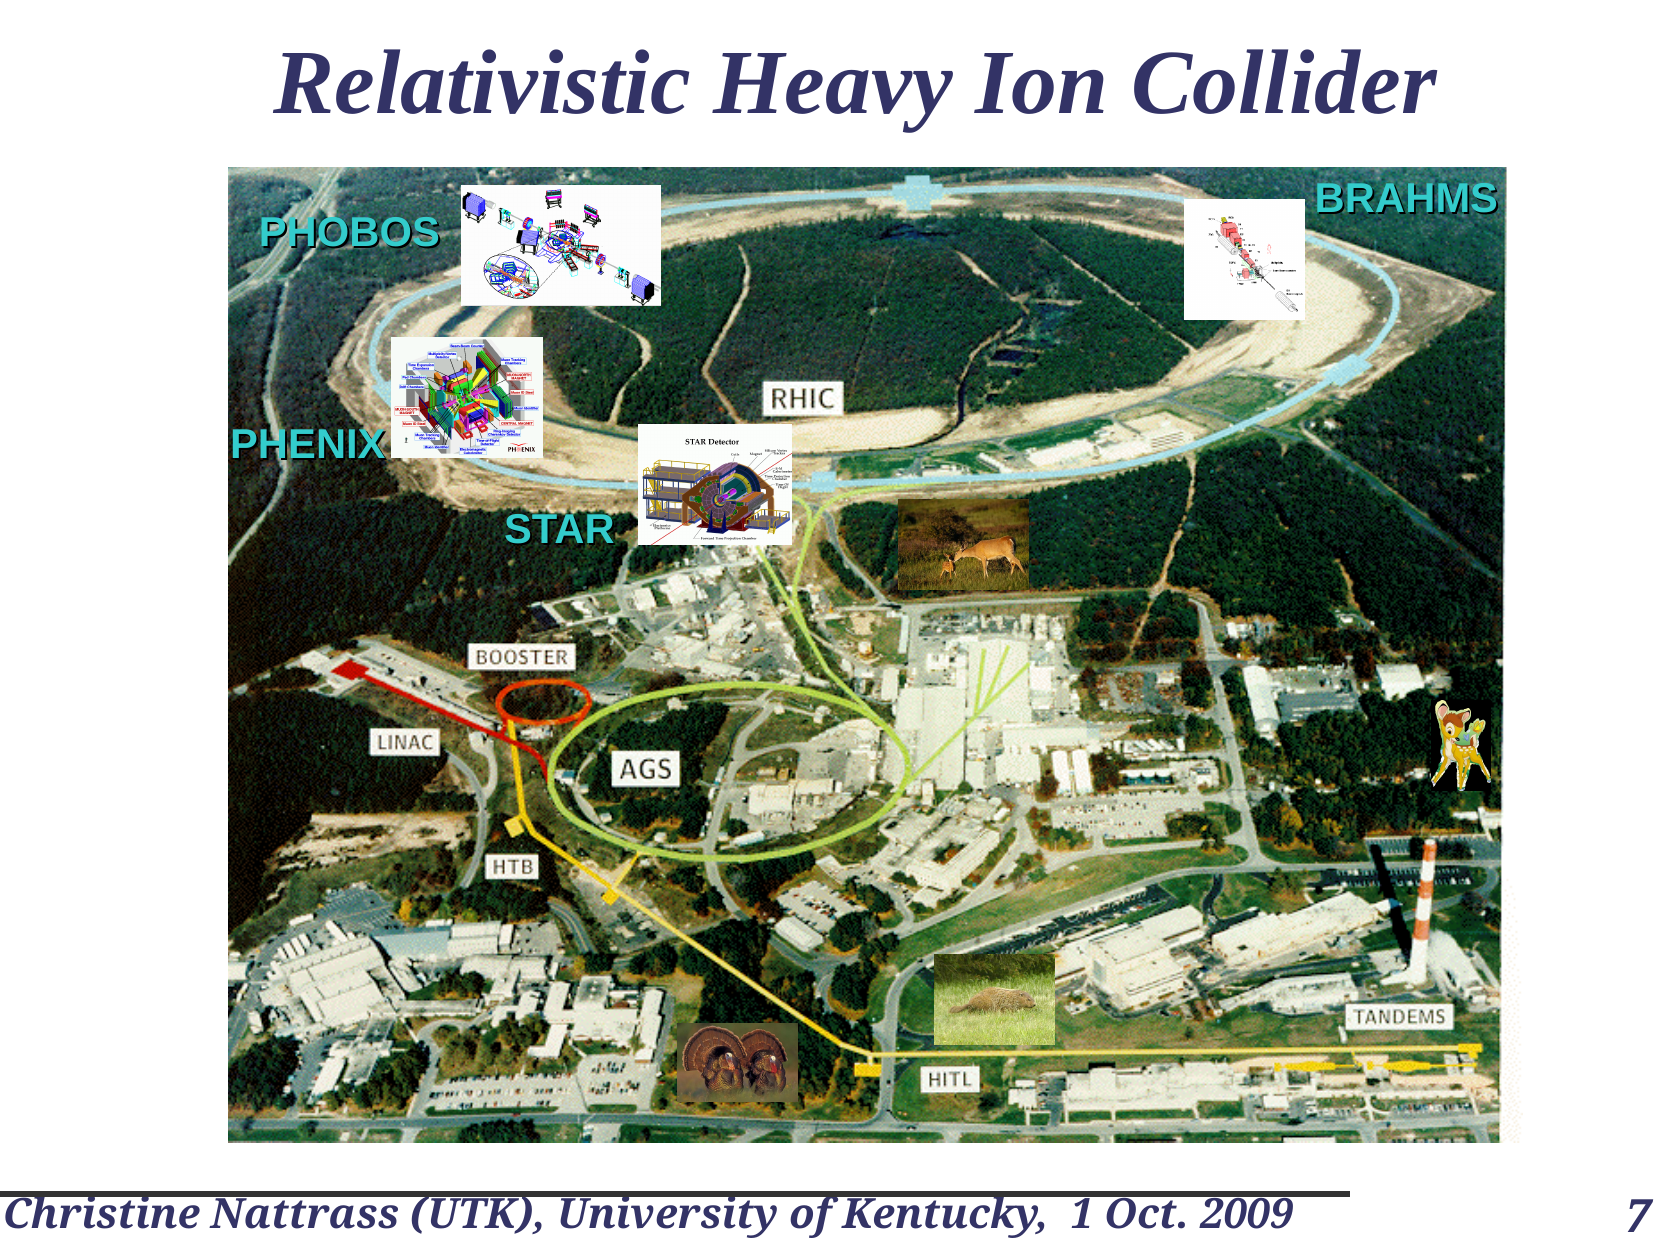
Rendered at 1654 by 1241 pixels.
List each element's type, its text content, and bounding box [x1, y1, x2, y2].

title Relativistic Heavy Ion Collider [112, 0, 1601, 186]
text_box PHOBOS [243, 201, 456, 263]
text_box BRAHMS [1299, 167, 1514, 230]
text_box PHENIX [215, 413, 403, 476]
picture [228, 167, 1523, 1143]
text_box STAR [489, 497, 638, 560]
